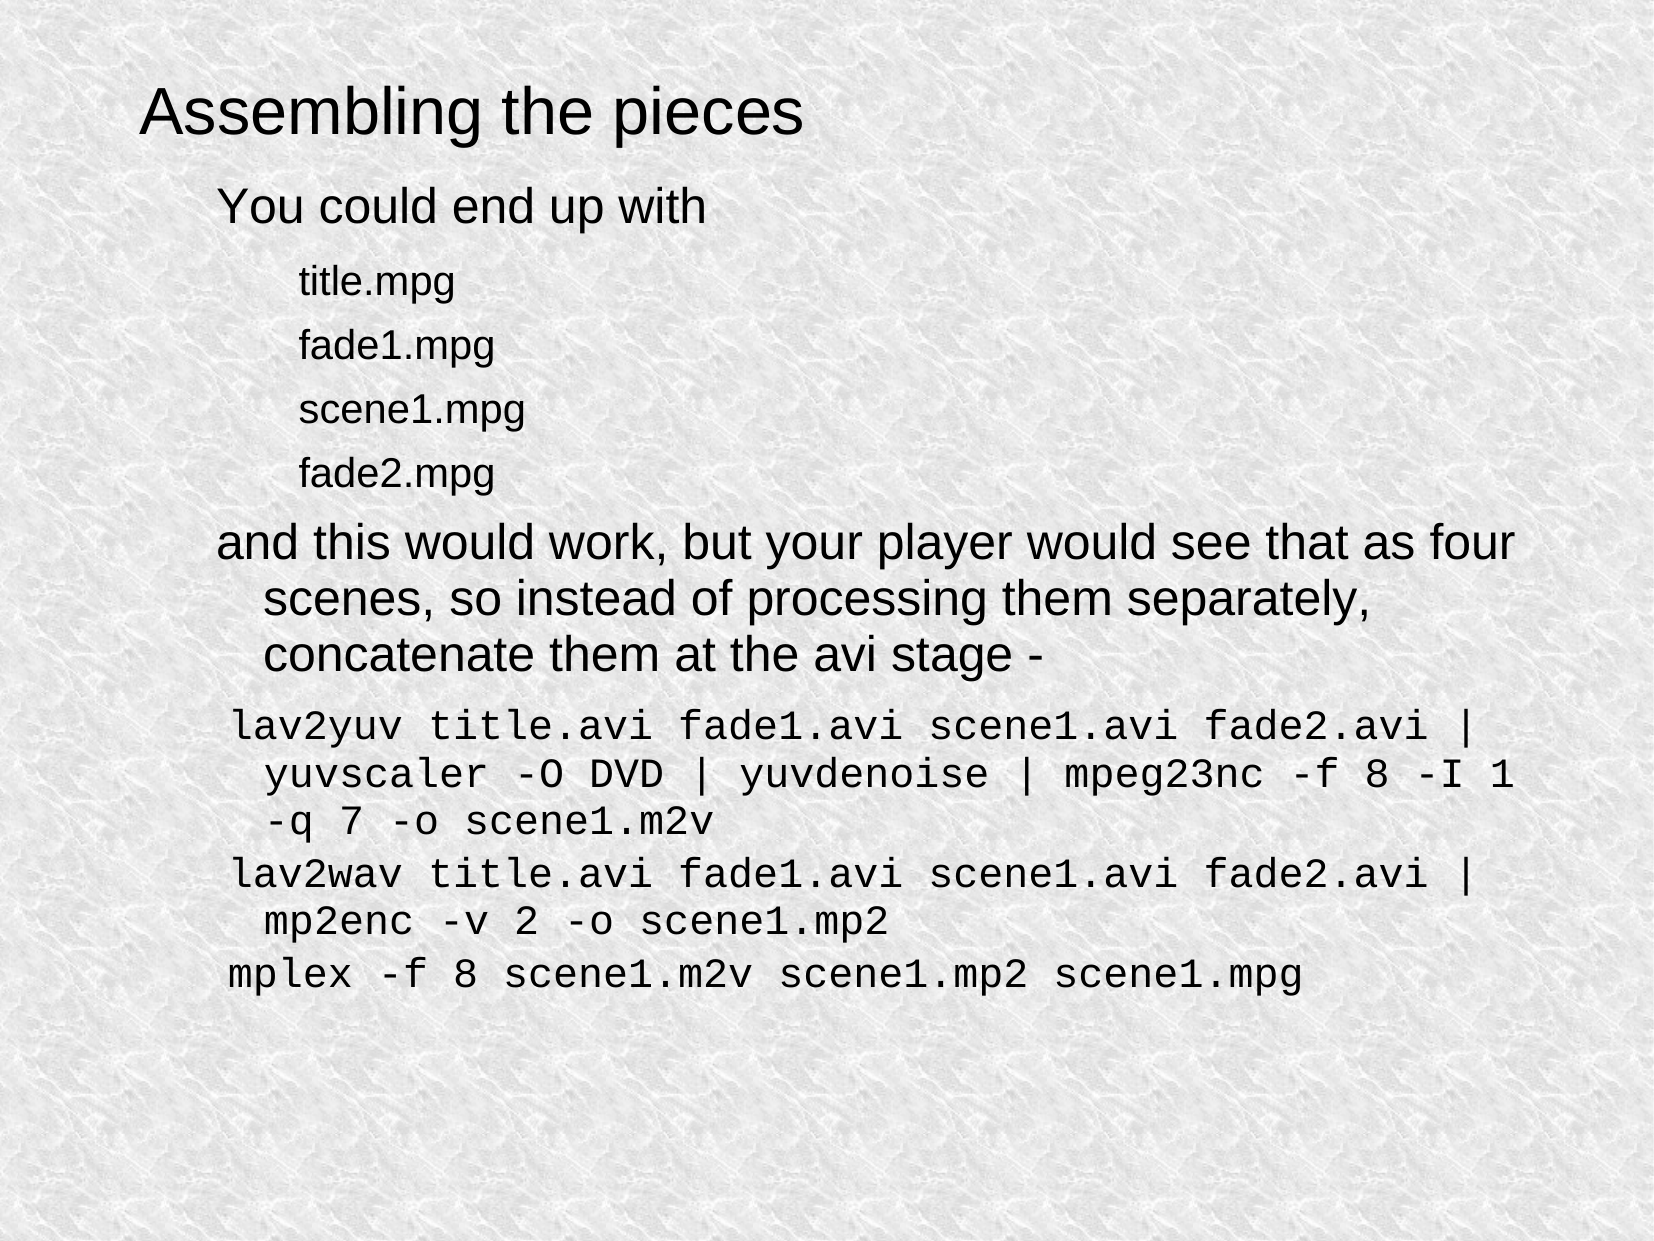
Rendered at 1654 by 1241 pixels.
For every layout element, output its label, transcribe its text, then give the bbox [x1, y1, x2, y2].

list Assembling the pieces You could end up with title.mpg fade1.mpg scene1.mpg fade2.mpg and this would work, but your player would see that as four scenes, so instead of processing them separately, concatenate them at the avi stage - lav2yuv title.avi fade1.avi scene1.avi fade2.avi | yuvscaler -O DVD | yuvdenoise | mpeg23nc -f 8 -I 1 -q 7 -o scene1.m2v lav2wav title.avi fade1.avi scene1.avi fade2.avi | mp2enc -v 2 -o scene1.mp2 mplex -f 8 scene1.m2v scene1.mp2 scene1.mpg [121, 73, 1534, 1134]
picture [0, 0, 1654, 1241]
